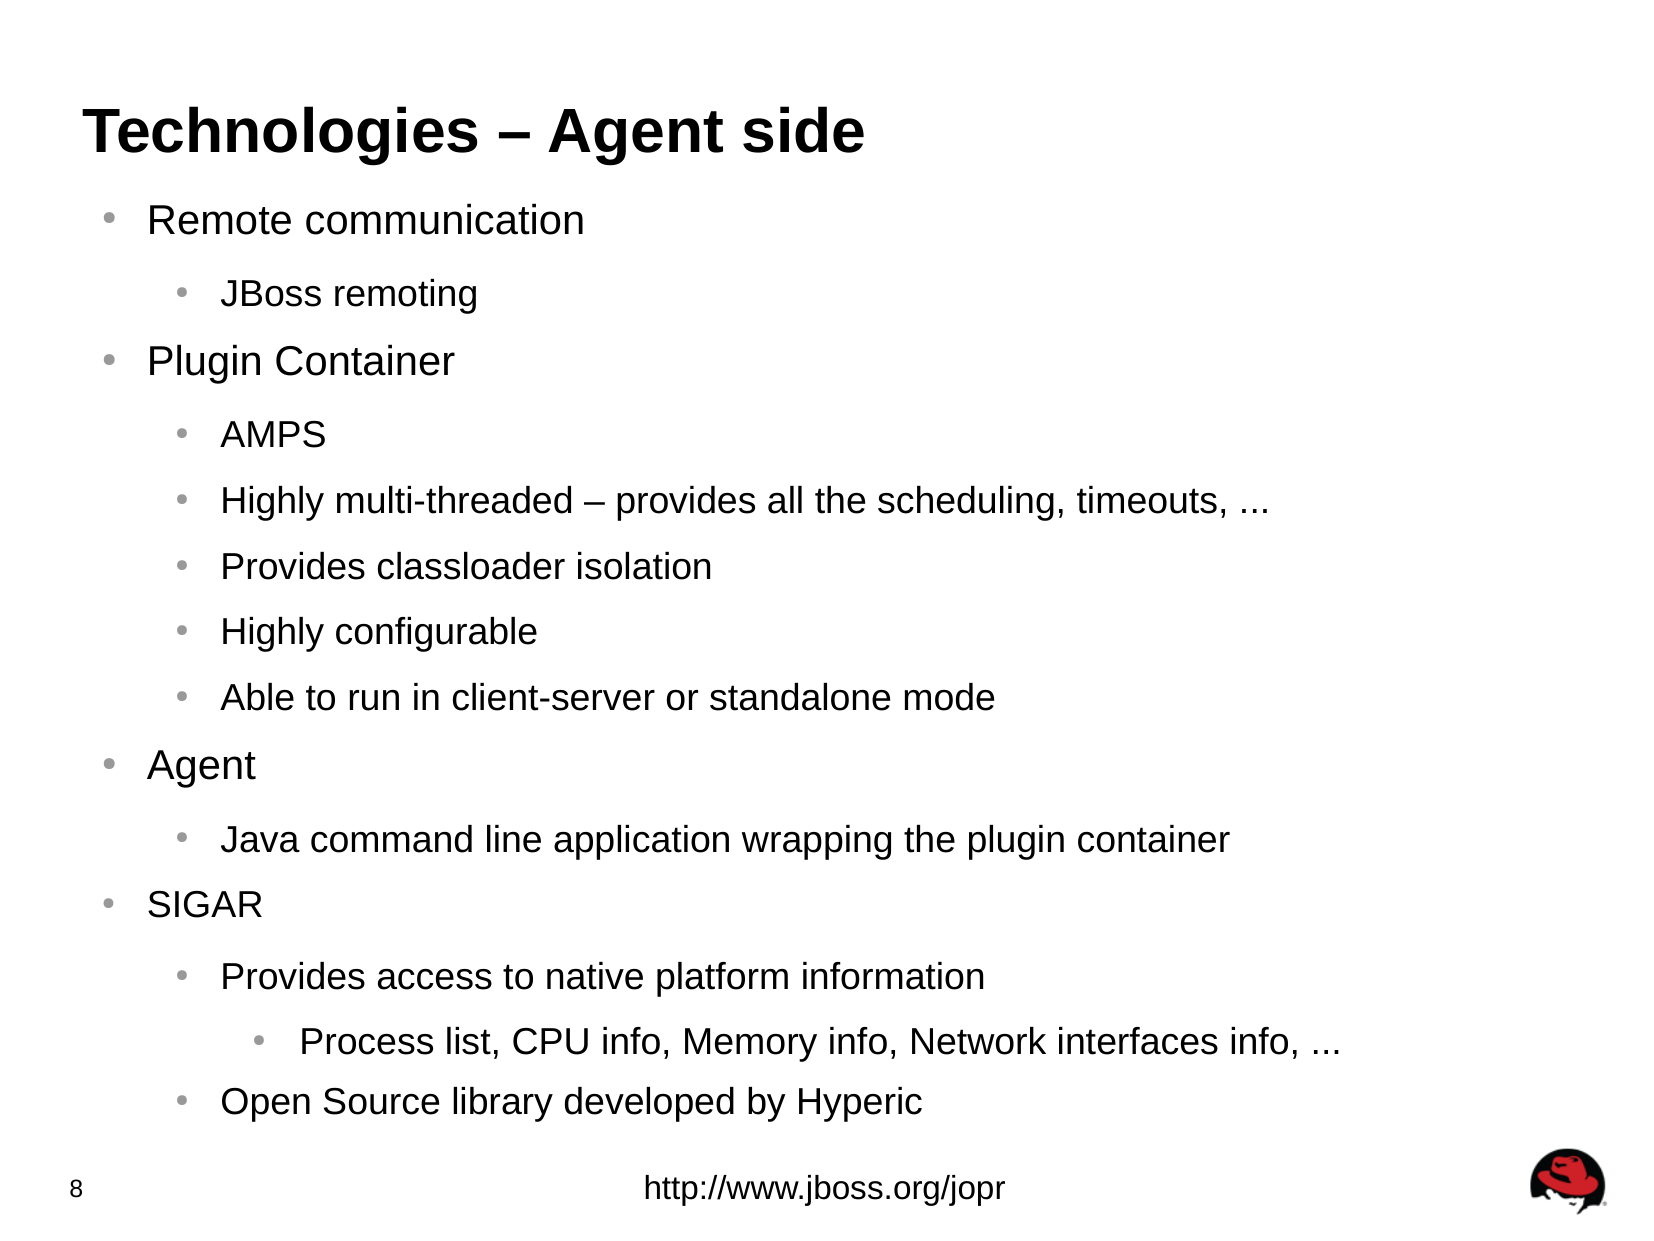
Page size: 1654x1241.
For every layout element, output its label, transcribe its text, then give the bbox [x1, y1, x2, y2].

title Technologies – Agent side [82, 45, 1571, 218]
list Remote communication JBoss remoting Plugin Container AMPS Highly multi-threaded – provides all the scheduling, timeouts, ... Provides classloader isolation Highly configurable Able to run in client-server or standalone mode Agent Java command line application wrapping the plugin container SIGAR Provides access to native platform information Process list, CPU info, Memory info, Network interfaces info, ... Open Source library developed by Hyperic [86, 196, 1576, 1123]
picture [1529, 1146, 1613, 1224]
